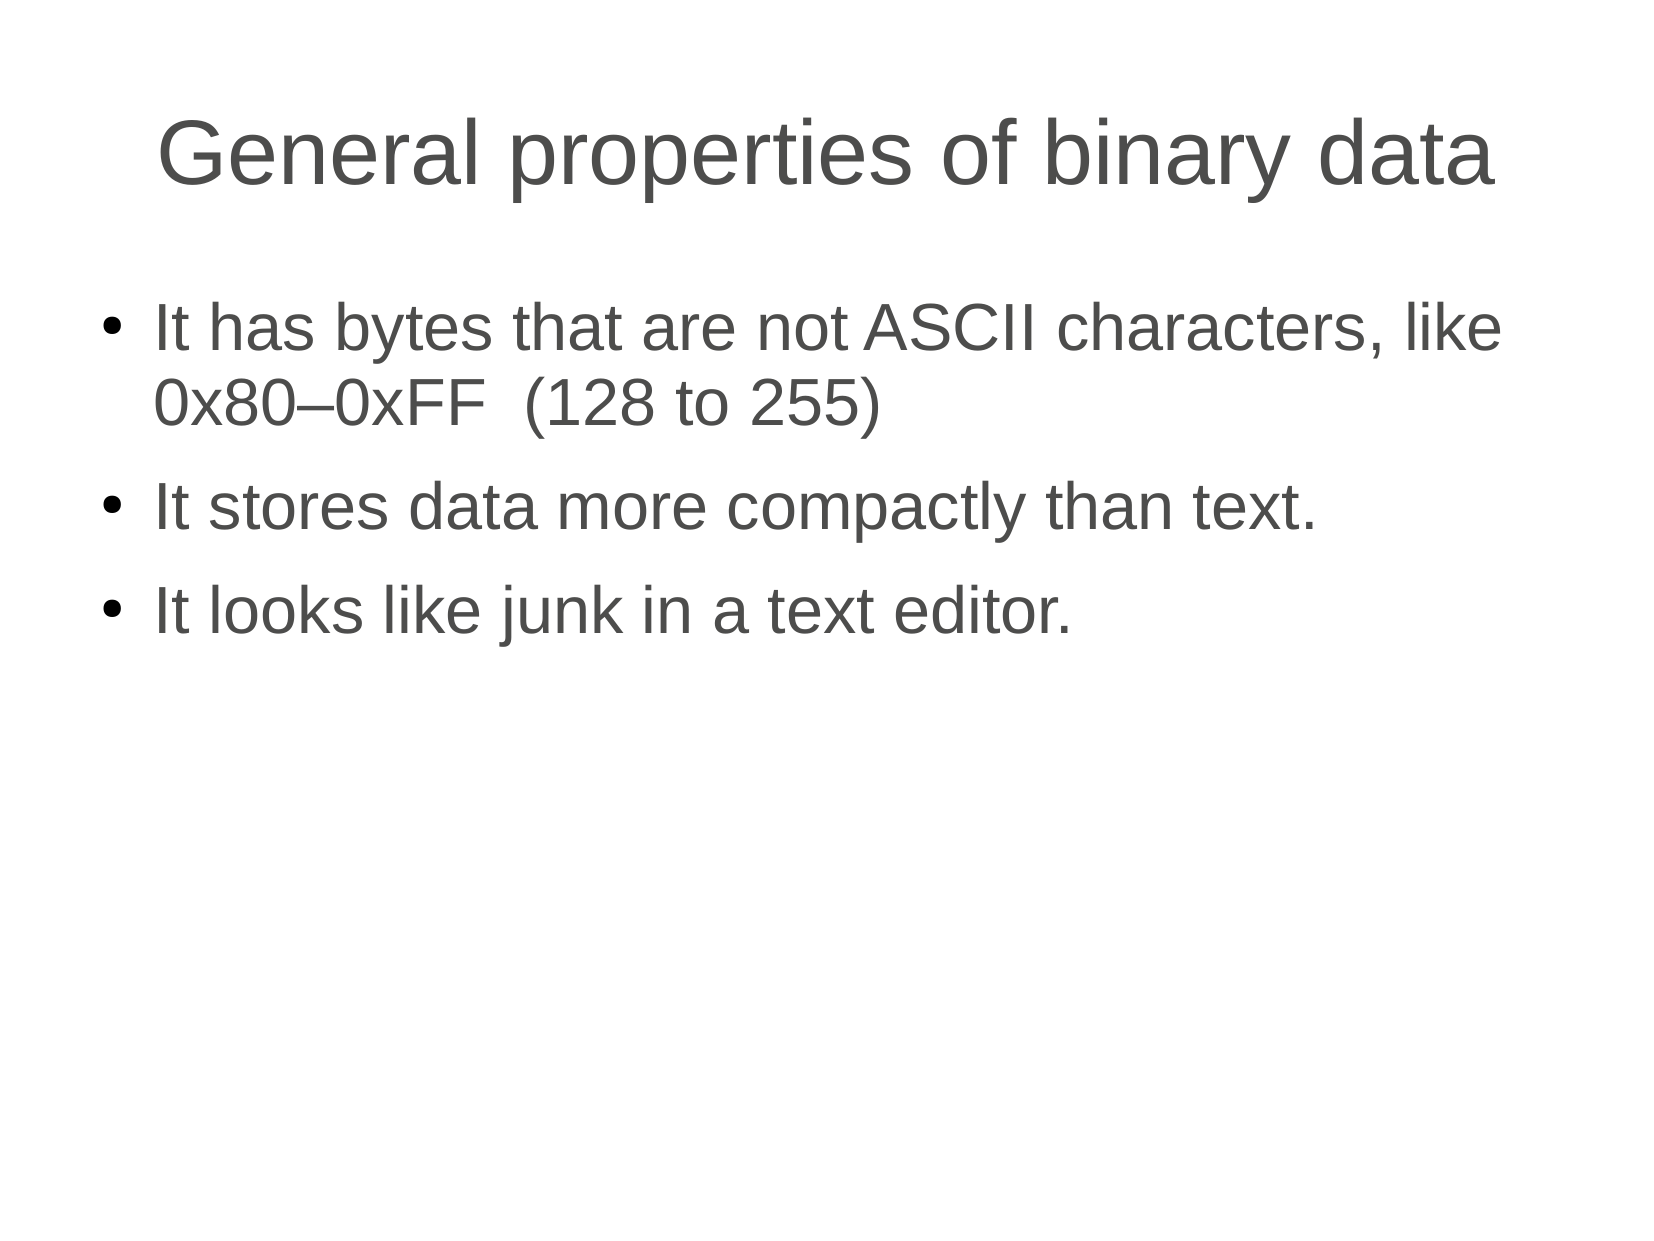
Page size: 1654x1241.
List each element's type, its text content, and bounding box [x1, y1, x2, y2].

title General properties of binary data [82, 49, 1571, 257]
list It has bytes that are not ASCII characters, like 0x80–0xFF (128 to 255) It stores data more compactly than text. It looks like junk in a text editor. [82, 290, 1571, 1010]
